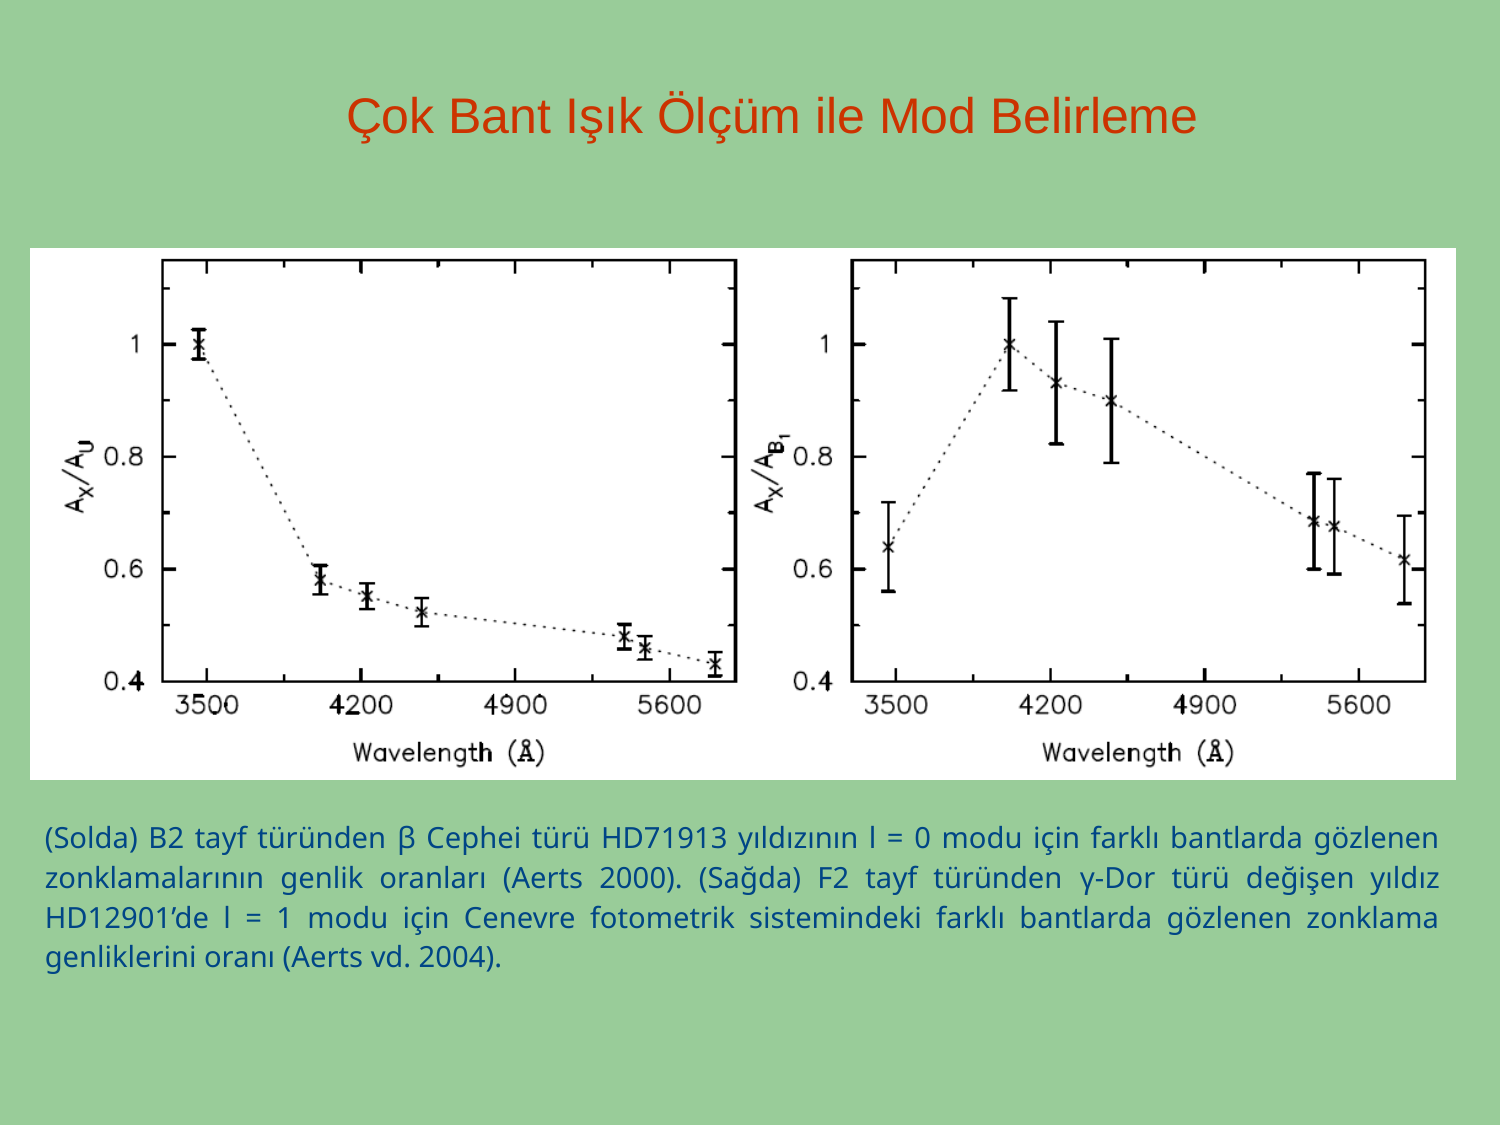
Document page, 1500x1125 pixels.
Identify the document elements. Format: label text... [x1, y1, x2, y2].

text_box (Solda) B2 tayf türünden β Cephei türü HD71913 yıldızının l = 0 modu için farklı bantlarda gözlenen zonklamalarının genlik oranları (Aerts 2000). (Sağda) F2 tayf türünden γ-Dor türü değişen yıldız HD12901’de l = 1 modu için Cenevre fotometrik sistemindeki farklı bantlarda gözlenen zonklama genliklerini oranı (Aerts vd. 2004). [30, 810, 1456, 968]
picture [30, 248, 1456, 781]
title Çok Bant Işık Ölçüm ile Mod Belirleme [135, 22, 1410, 211]
